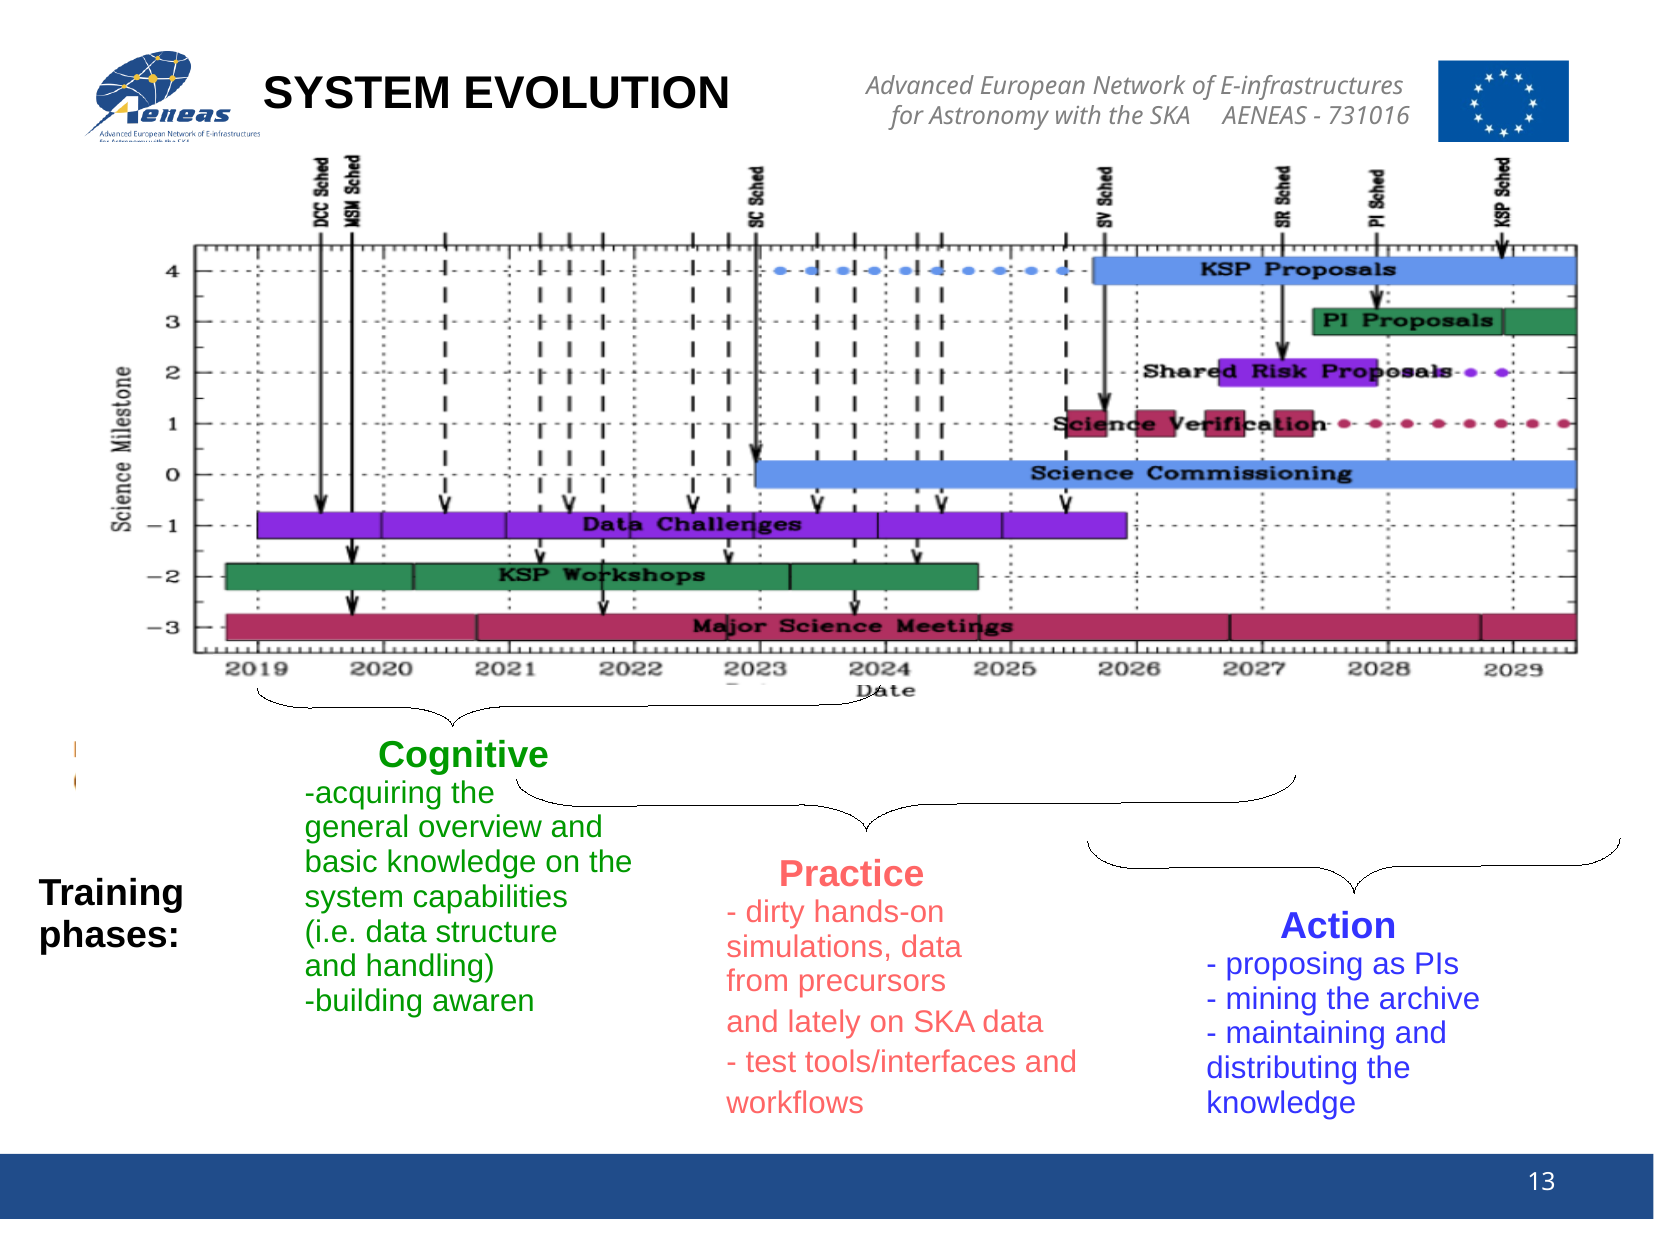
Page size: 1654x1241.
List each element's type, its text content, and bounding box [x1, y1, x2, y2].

text_box Action - proposing as PIs - mining the archive - maintaining and distributing the knowledge [1191, 896, 1581, 1235]
text_box Cognitive -acquiring the general overview and basic knowledge on the system capabilities (i.e. data structure and handling) -building awaren [289, 725, 693, 1057]
text_box SYSTEM EVOLUTION [248, 59, 756, 177]
text_box [75, 719, 1633, 837]
text_box Training phases: [23, 863, 218, 973]
text_box Practice - dirty hands-on simulations, data from precursors and lately on SKA data - test tools/interfaces and workflows [711, 816, 1114, 1129]
picture [21, 51, 1610, 830]
